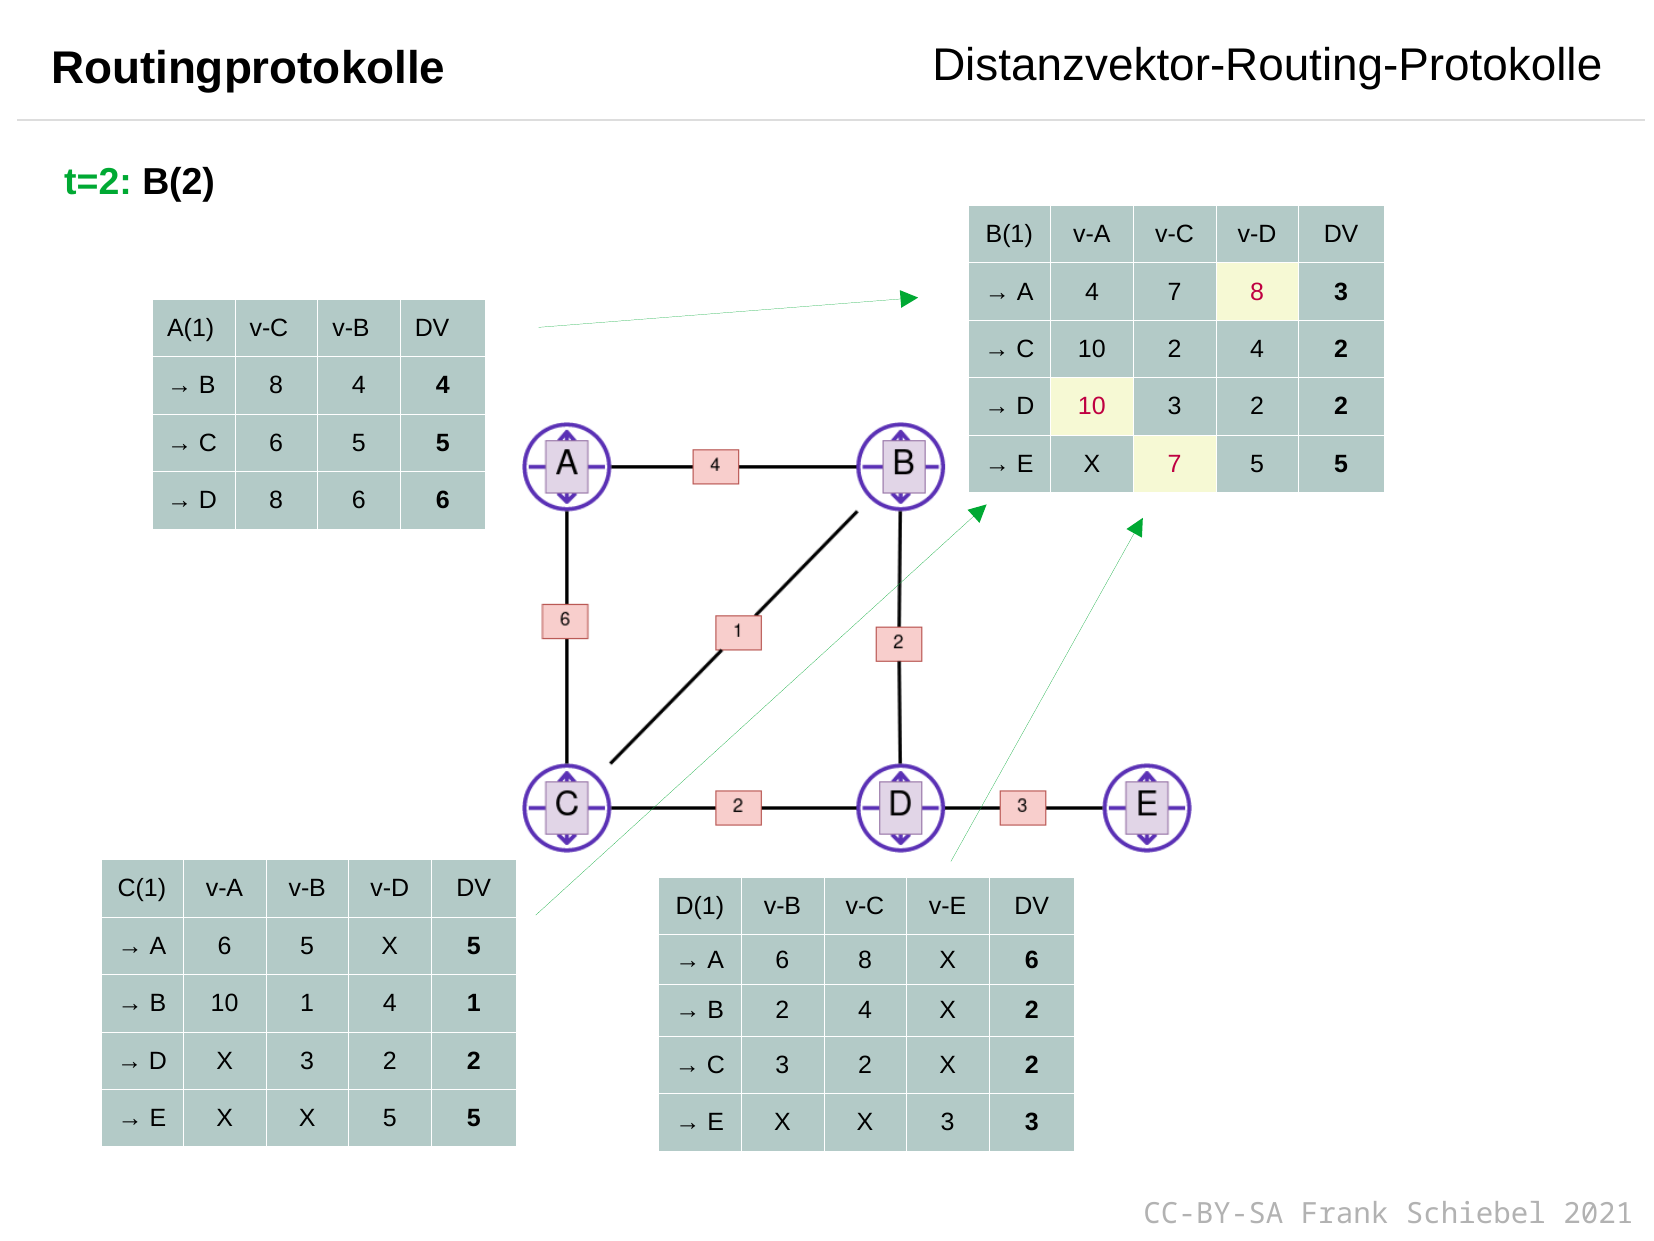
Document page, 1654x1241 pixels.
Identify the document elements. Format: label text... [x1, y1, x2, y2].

table_cell 4 [401, 357, 485, 414]
table_cell → B [102, 975, 183, 1032]
table_cell 2 [990, 985, 1074, 1036]
text_box Distanzvektor-Routing-Protokolle [904, 31, 1618, 98]
table_cell 4 [825, 985, 906, 1036]
table_cell 5 [349, 1090, 431, 1146]
table_cell X [825, 1094, 906, 1151]
table_header v-C [825, 878, 906, 934]
table_cell → C [969, 321, 1050, 377]
table_cell 5 [1299, 436, 1384, 492]
table_cell 3 [907, 1094, 989, 1151]
table_header v-B [318, 300, 400, 356]
table_cell 1 [432, 975, 516, 1032]
table_cell 8 [236, 472, 317, 529]
table_cell → C [659, 1037, 741, 1093]
table_cell X [907, 1037, 989, 1093]
table_cell → C [153, 415, 235, 471]
table_cell 8 [236, 357, 317, 414]
table_cell 8 [1217, 263, 1298, 320]
table_cell 2 [742, 985, 824, 1036]
table_cell 5 [401, 415, 485, 471]
table_cell 6 [990, 935, 1074, 984]
table_cell 4 [349, 975, 431, 1032]
table_cell 2 [432, 1033, 516, 1089]
table_cell 10 [1051, 378, 1133, 435]
table_cell 5 [432, 1090, 516, 1146]
table_cell X [907, 935, 989, 984]
table_cell 3 [990, 1094, 1074, 1151]
table_header v-E [907, 878, 989, 934]
table_header v-D [349, 860, 431, 917]
table_cell → E [969, 436, 1050, 492]
table_cell X [349, 918, 431, 974]
table_cell → B [659, 985, 741, 1036]
table_cell 8 [825, 935, 906, 984]
text_box t=2: B(2) [49, 153, 1554, 260]
table_cell 5 [318, 415, 400, 471]
table_header A(1) [153, 300, 235, 356]
table_cell 6 [318, 472, 400, 529]
table_cell 3 [1299, 263, 1384, 320]
table_cell → D [102, 1033, 183, 1089]
table_cell X [907, 985, 989, 1036]
table_cell 2 [1299, 321, 1384, 377]
table_cell X [184, 1090, 266, 1146]
table_cell → A [102, 918, 183, 974]
table_cell → A [659, 935, 741, 984]
picture [522, 422, 1192, 853]
table_cell 4 [1217, 321, 1298, 377]
table_cell → D [153, 472, 235, 529]
table_header v-A [184, 860, 266, 917]
table_cell 5 [432, 918, 516, 974]
text_box Routingprotokolle [36, 35, 550, 102]
table_cell 2 [990, 1037, 1074, 1093]
table_cell 2 [349, 1033, 431, 1089]
table_cell 2 [1217, 378, 1298, 435]
table_cell X [742, 1094, 824, 1151]
table_cell → A [969, 263, 1050, 320]
table_cell → E [102, 1090, 183, 1146]
table_header DV [401, 300, 485, 356]
table_header DV [432, 860, 516, 917]
table_cell 6 [236, 415, 317, 471]
table_cell 5 [267, 918, 348, 974]
table_cell → D [969, 378, 1050, 435]
table_header v-B [267, 860, 348, 917]
table_cell X [1051, 436, 1133, 492]
table_cell 2 [1134, 321, 1216, 377]
table_cell 3 [742, 1037, 824, 1093]
table_cell → B [153, 357, 235, 414]
table_header C(1) [102, 860, 183, 917]
table_cell 3 [1134, 378, 1216, 435]
table_cell 7 [1134, 263, 1216, 320]
table_cell 2 [1299, 378, 1384, 435]
table_cell 6 [184, 918, 266, 974]
table_cell 4 [1051, 263, 1133, 320]
table_header v-C [236, 300, 317, 356]
table_cell 4 [318, 357, 400, 414]
table_cell X [184, 1033, 266, 1089]
table_cell → E [659, 1094, 741, 1151]
table_cell 7 [1134, 436, 1216, 492]
table_header D(1) [659, 878, 741, 934]
table_cell 2 [825, 1037, 906, 1093]
table_cell X [267, 1090, 348, 1146]
table_cell 6 [401, 472, 485, 529]
table_header v-B [742, 878, 824, 934]
table_header DV [990, 878, 1074, 934]
table_cell 1 [267, 975, 348, 1032]
table_cell 10 [1051, 321, 1133, 377]
table_cell 10 [184, 975, 266, 1032]
table_cell 5 [1217, 436, 1298, 492]
table_cell 3 [267, 1033, 348, 1089]
table_cell 6 [742, 935, 824, 984]
